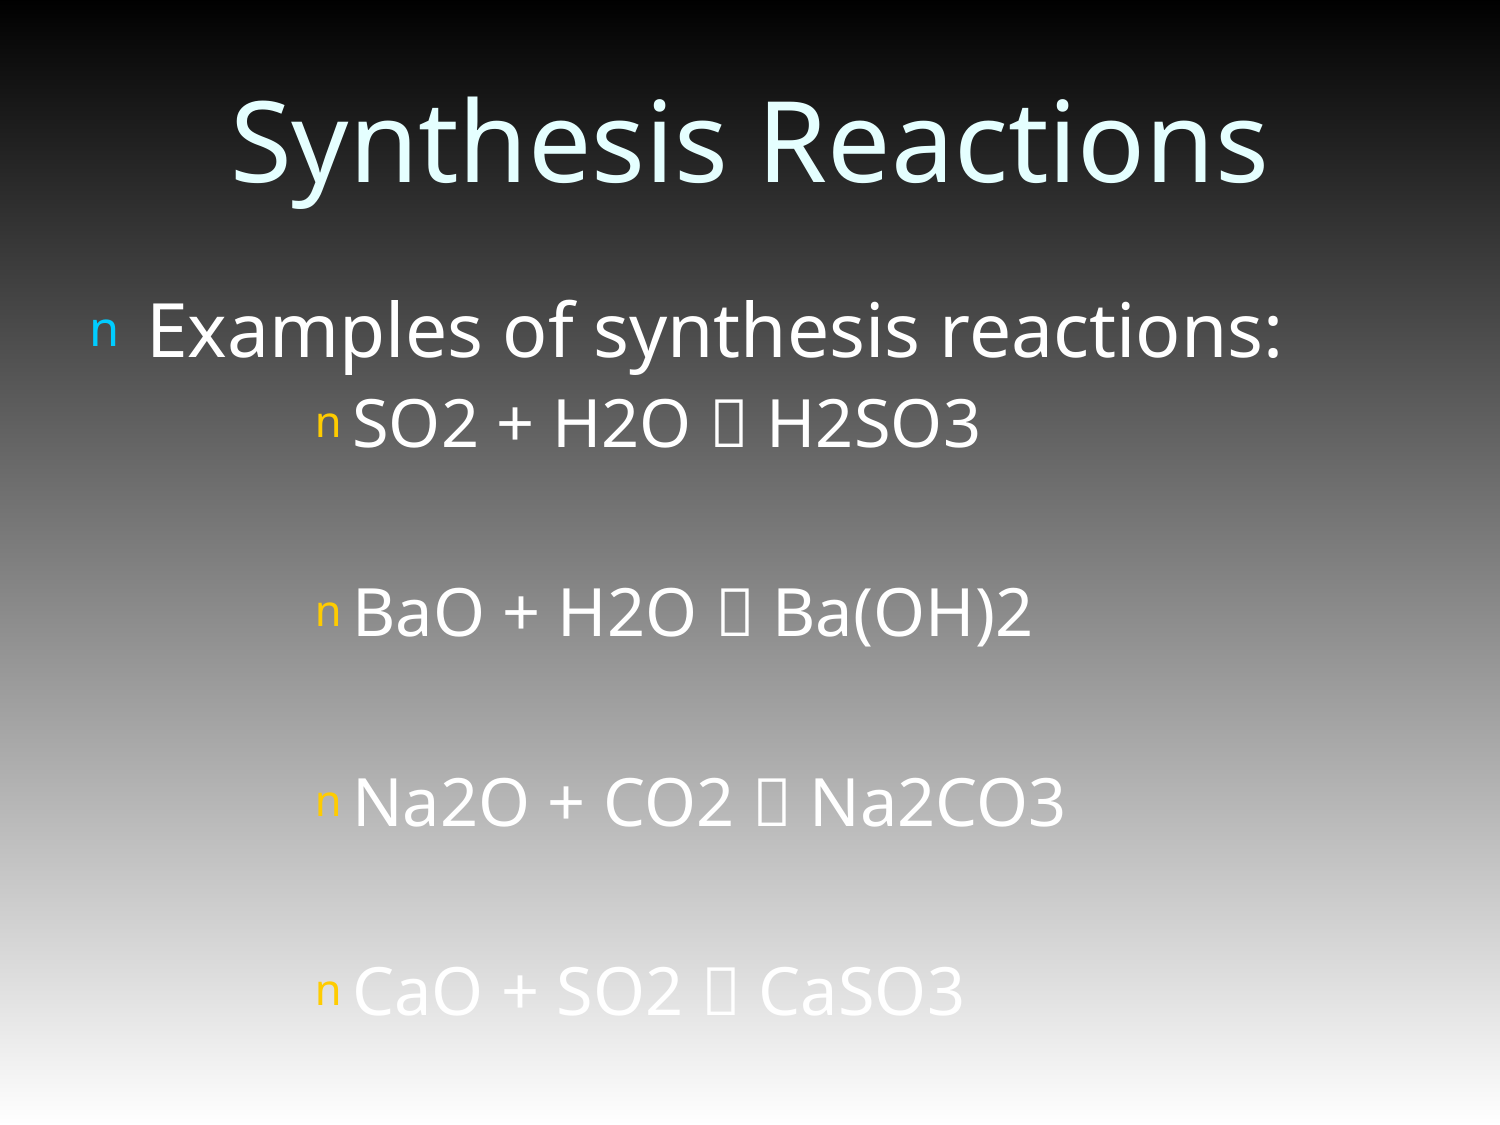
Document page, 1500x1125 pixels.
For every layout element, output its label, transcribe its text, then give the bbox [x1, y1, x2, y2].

title Synthesis Reactions [75, 62, 1425, 275]
list Examples of synthesis reactions: SO2 + H2O  H2SO3 BaO + H2O  Ba(OH)2 Na2O + CO2  Na2CO3 CaO + SO2  CaSO3 [75, 275, 1425, 950]
